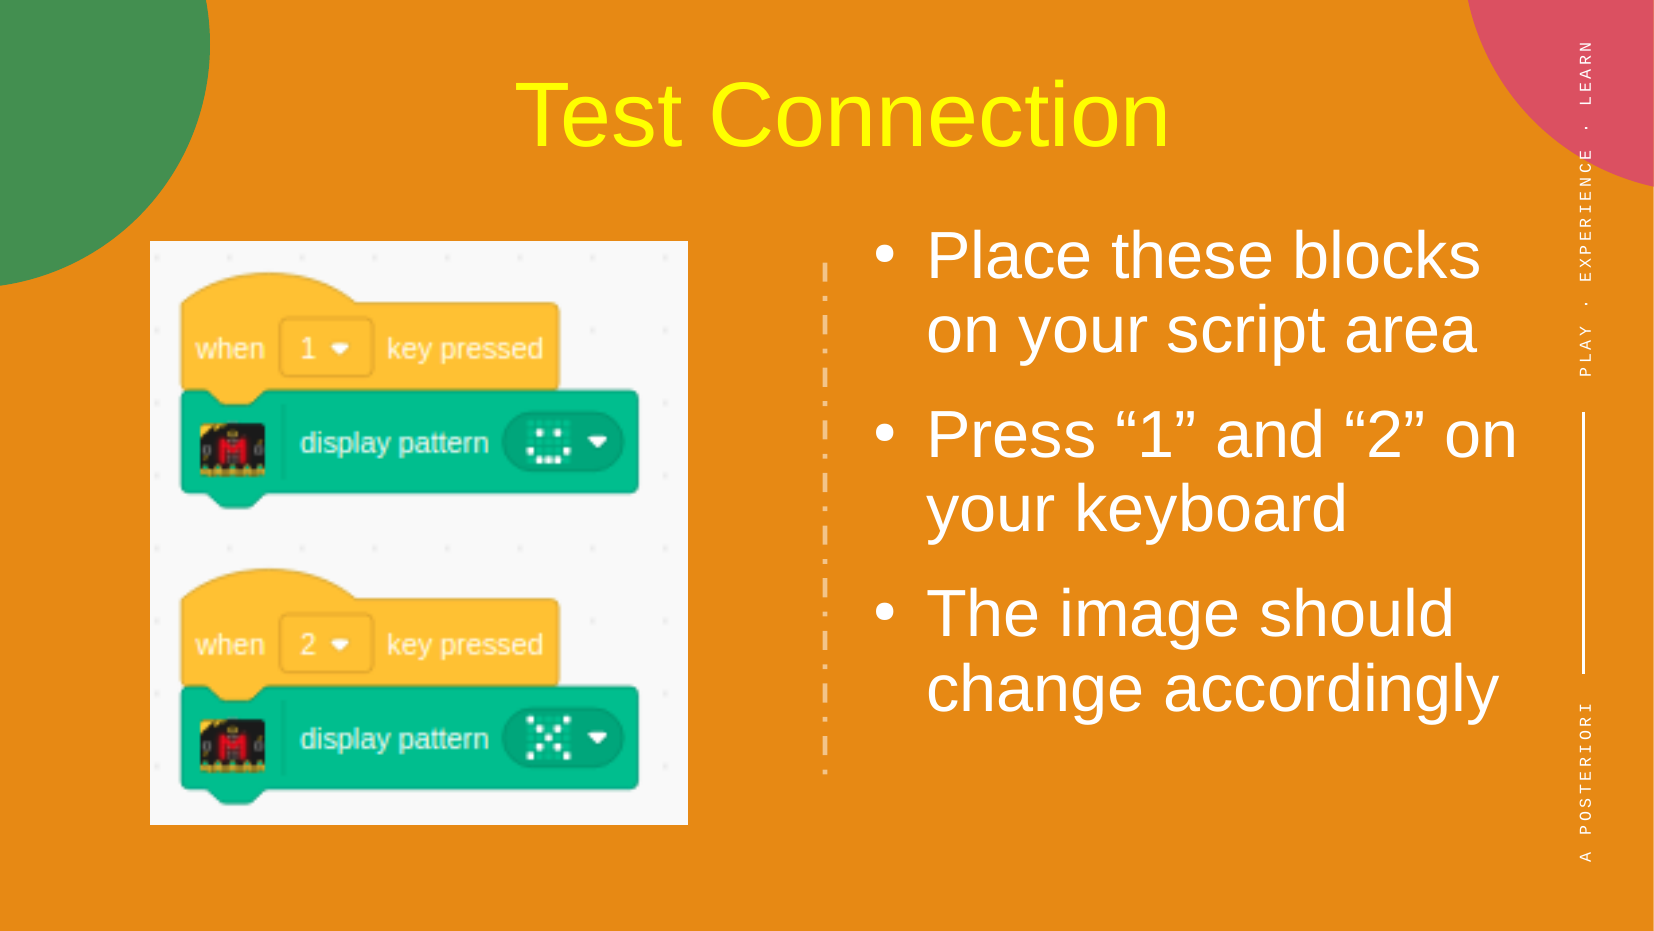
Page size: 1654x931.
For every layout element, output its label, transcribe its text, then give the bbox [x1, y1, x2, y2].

title Test Connection [187, 37, 1501, 193]
picture [150, 241, 688, 826]
list Place these blocks on your script area Press “1” and “2” on your keyboard The image should change accordingly [855, 217, 1544, 826]
